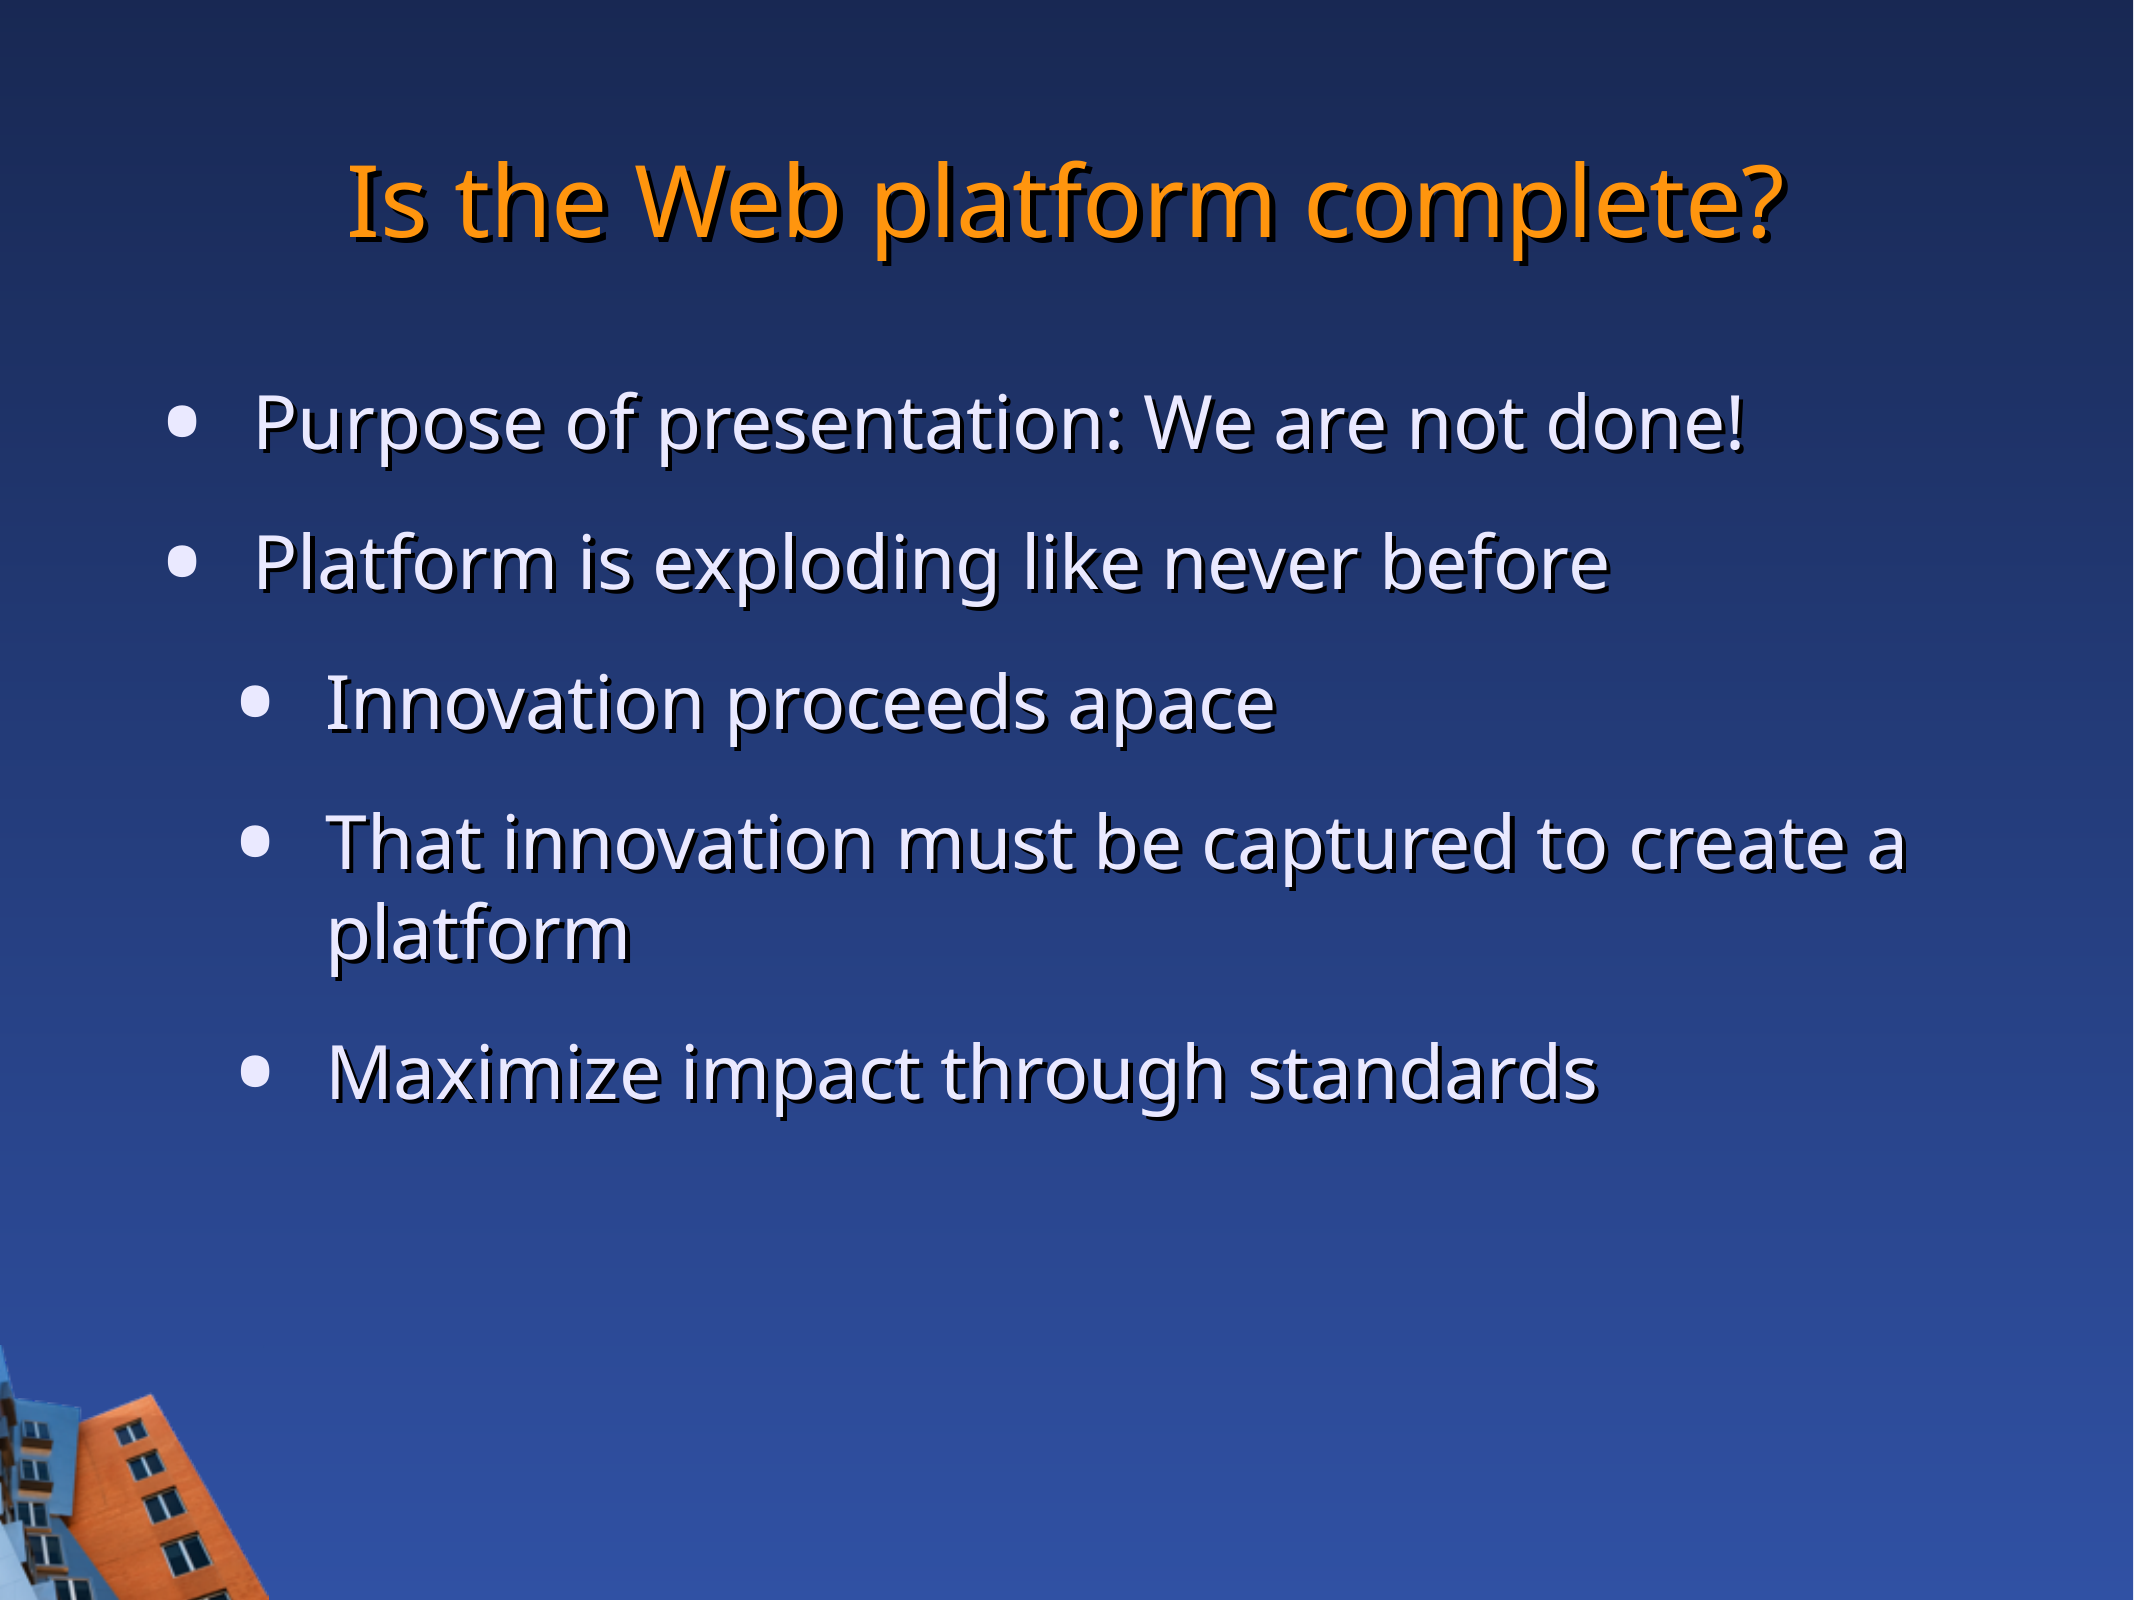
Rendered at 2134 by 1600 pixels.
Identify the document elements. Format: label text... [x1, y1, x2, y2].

title Is the Web platform complete? [106, 71, 2027, 324]
picture [0, 1345, 269, 1600]
list Purpose of presentation: We are not done! Platform is exploding like never before Innovation proceeds apace That innovation must be captured to create a platform Maximize impact through standards [106, 374, 2027, 1416]
